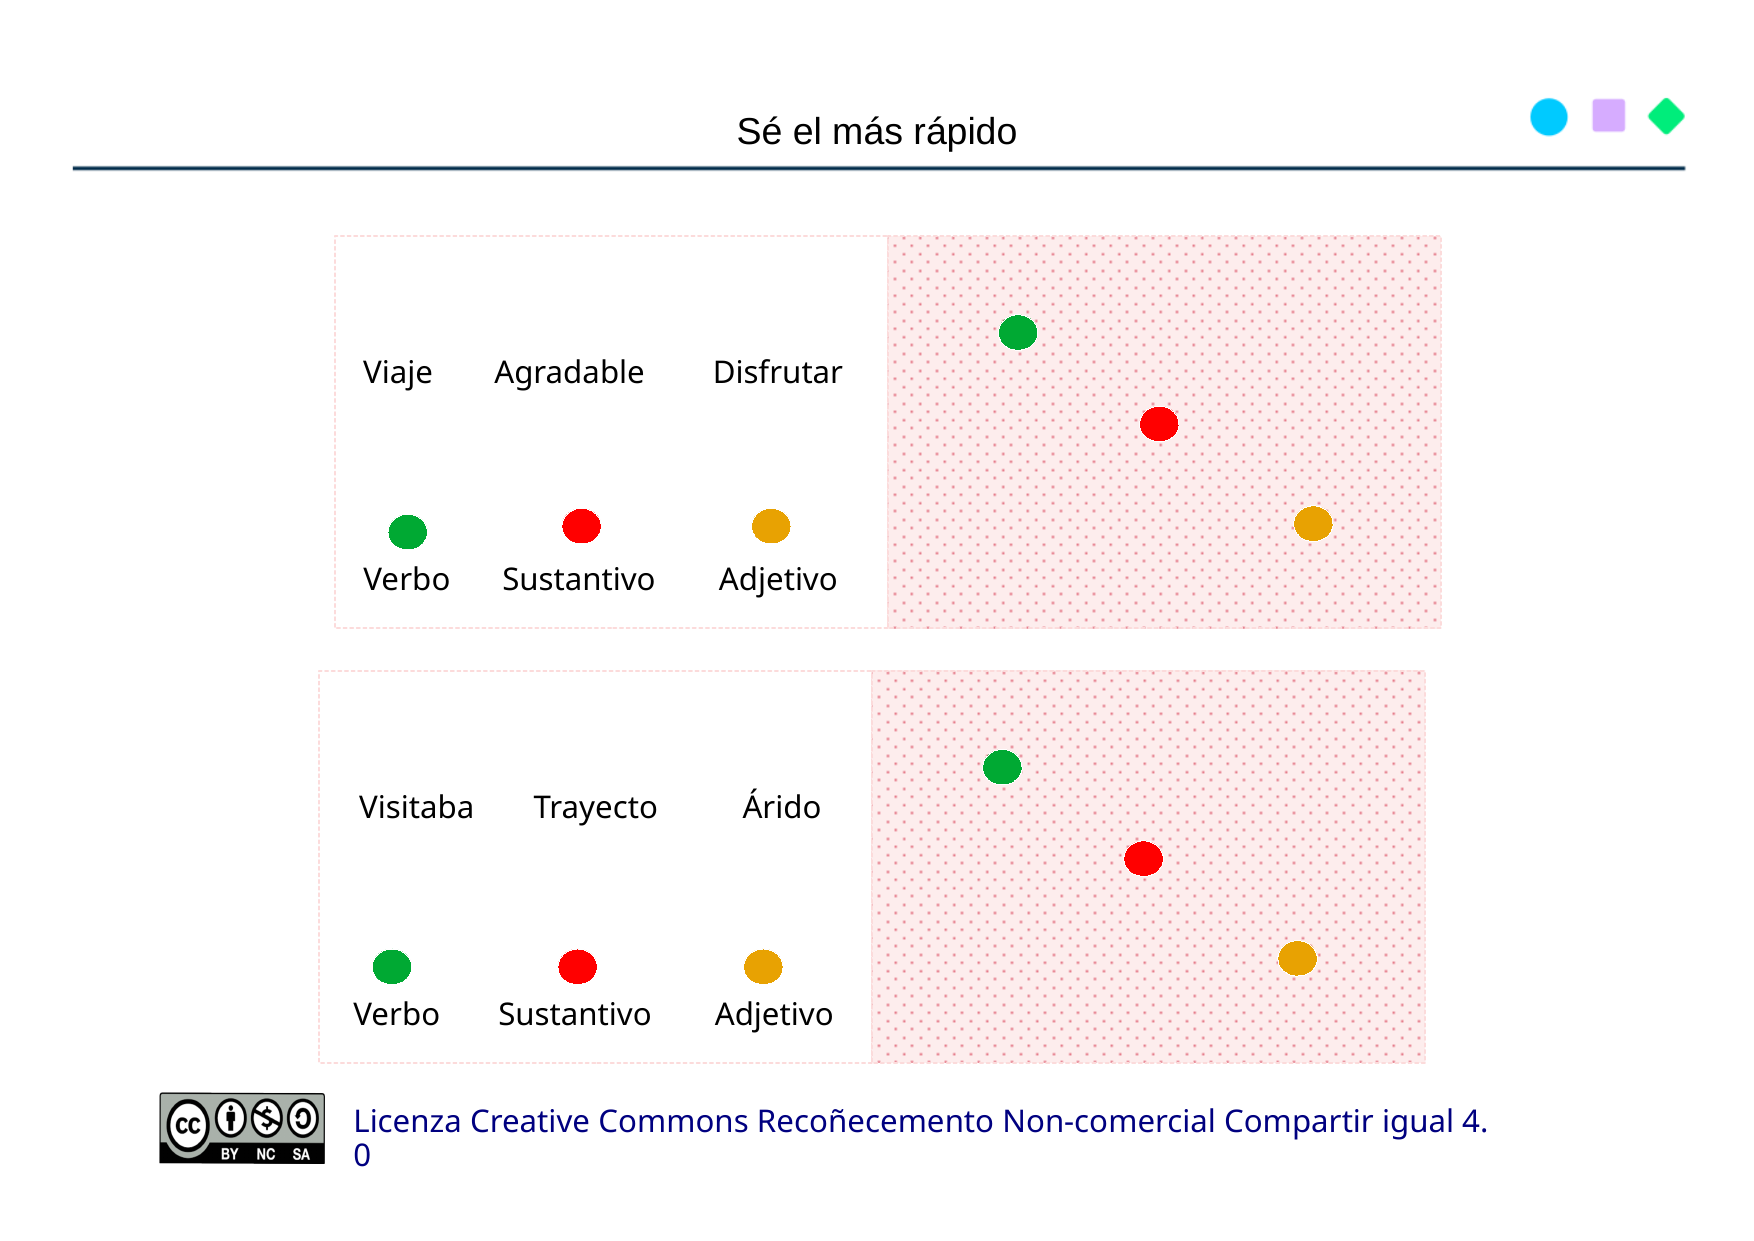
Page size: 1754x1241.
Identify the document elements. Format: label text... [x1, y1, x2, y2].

text_box Verbo [338, 984, 483, 1050]
picture [159, 1092, 325, 1164]
text_box Adjetivo [704, 549, 887, 622]
picture [59, 70, 1695, 194]
text_box Agradable [479, 343, 698, 408]
text_box [557, 948, 598, 984]
text_box Disfrutar [698, 343, 897, 408]
text_box Verbo [348, 549, 487, 615]
text_box Viaje [348, 343, 479, 408]
text_box [743, 948, 784, 984]
text_box Licenza Creative Commons Recoñecemento Non-comercial Compartir igual 4.0 [338, 1072, 1506, 1170]
text_box [561, 508, 602, 544]
text_box Trayecto [518, 777, 714, 843]
text_box Adjetivo [700, 984, 872, 1056]
text_box Sustantivo [483, 984, 715, 1050]
text_box [872, 670, 1426, 1063]
text_box [387, 514, 428, 549]
text_box [751, 508, 792, 544]
text_box Árido [727, 777, 867, 843]
text_box [887, 236, 1441, 629]
text_box [372, 948, 412, 984]
text_box Visitaba [344, 777, 518, 843]
text_box Sustantivo [487, 549, 719, 615]
